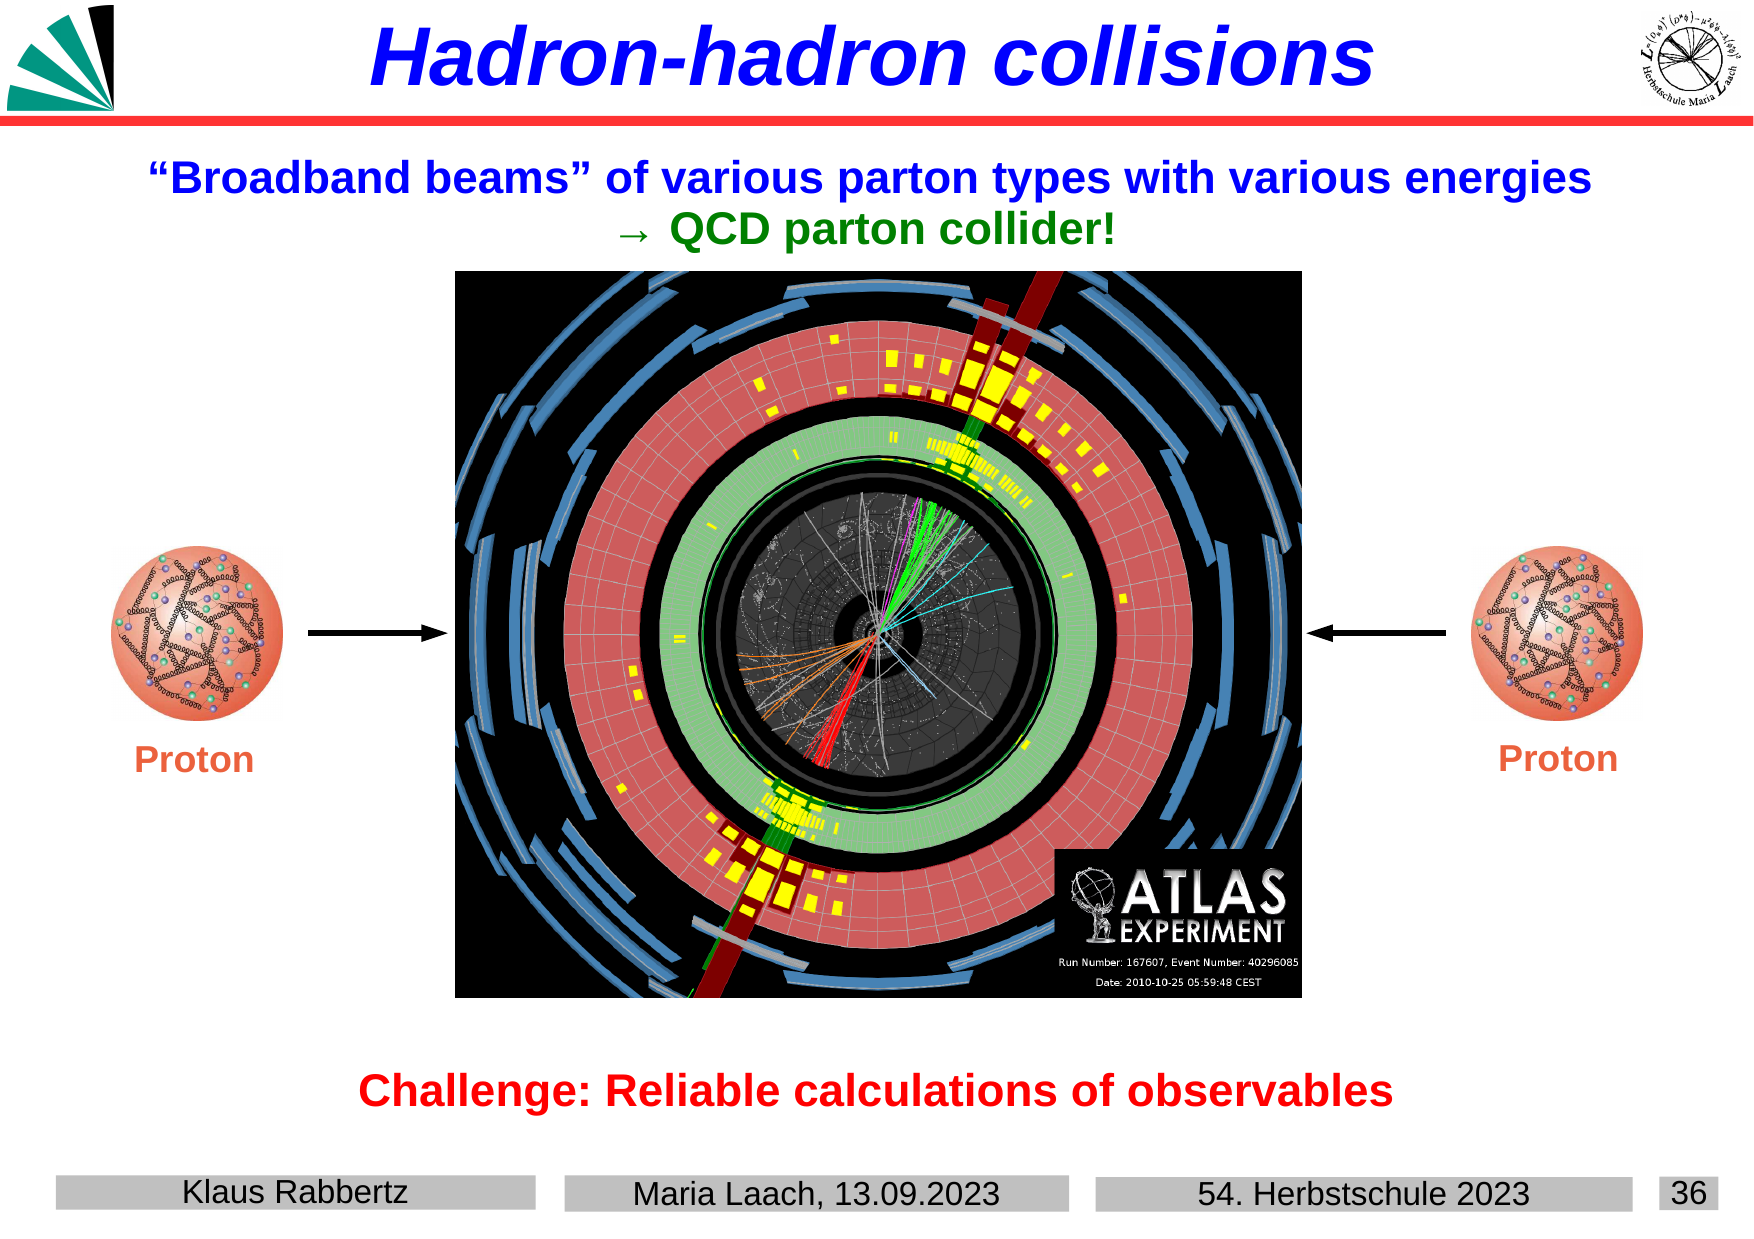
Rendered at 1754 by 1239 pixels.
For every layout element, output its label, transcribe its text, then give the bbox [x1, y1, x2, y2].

picture [455, 271, 1302, 999]
picture [1641, 11, 1741, 106]
text_box Challenge: Reliable calculations of observables [346, 1058, 1407, 1123]
text_box “Broadband beams” of various parton types with various energies → QCD parton collider! [135, 145, 1606, 261]
picture [111, 546, 283, 721]
title Hadron-hadron collisions [129, 0, 1617, 114]
text_box Proton [1486, 731, 1632, 787]
picture [7, 5, 114, 112]
text_box Proton [122, 732, 269, 787]
picture [1471, 546, 1643, 721]
